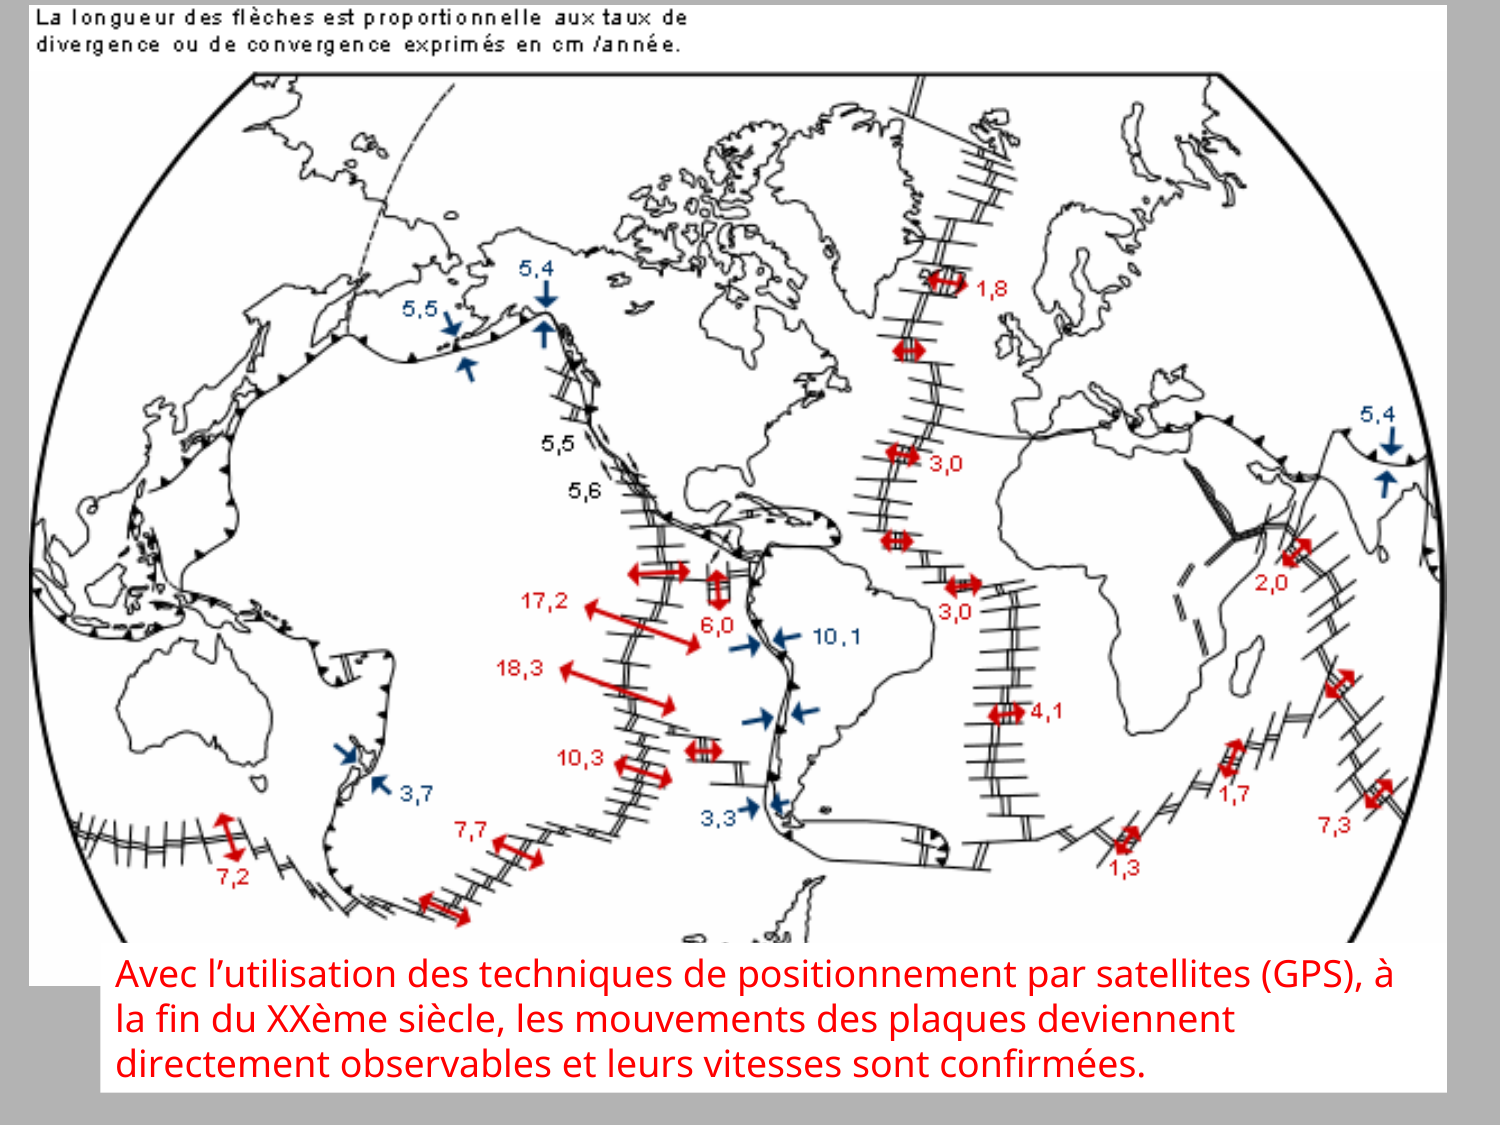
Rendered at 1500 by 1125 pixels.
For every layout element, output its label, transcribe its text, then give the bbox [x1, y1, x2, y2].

text_box Avec l’utilisation des techniques de positionnement par satellites (GPS), à la fin du XXème siècle, les mouvements des plaques deviennent directement observables et leurs vitesses sont confirmées. [100, 942, 1447, 1093]
picture [29, 5, 1447, 986]
